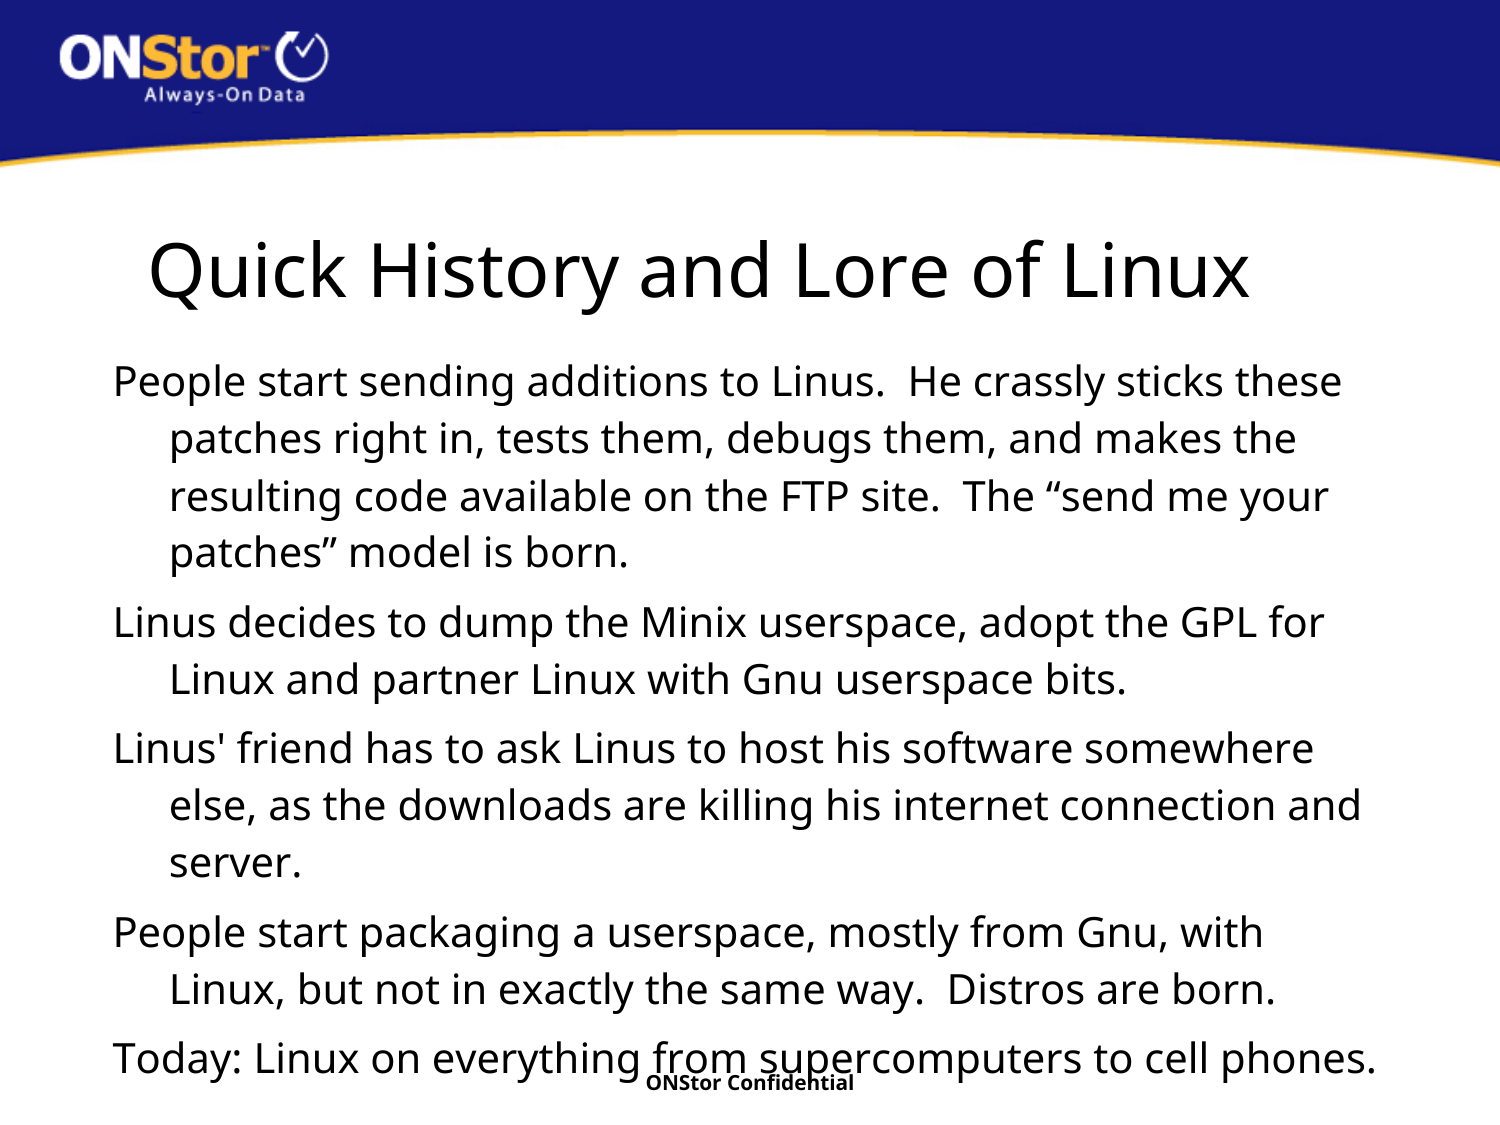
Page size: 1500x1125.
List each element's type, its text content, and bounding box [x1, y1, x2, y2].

list People start sending additions to Linus. He crassly sticks these patches right in, tests them, debugs them, and makes the resulting code available on the FTP site. The “send me your patches” model is born. Linus decides to dump the Minix userspace, adopt the GPL for Linux and partner Linux with Gnu userspace bits. Linus' friend has to ask Linus to host his software somewhere else, as the downloads are killing his internet connection and server. People start packaging a userspace, mostly from Gnu, with Linux, but not in exactly the same way. Distros are born. Today: Linux on everything from supercomputers to cell phones. [112, 352, 1388, 1081]
title Quick History and Lore of Linux [62, 182, 1338, 356]
